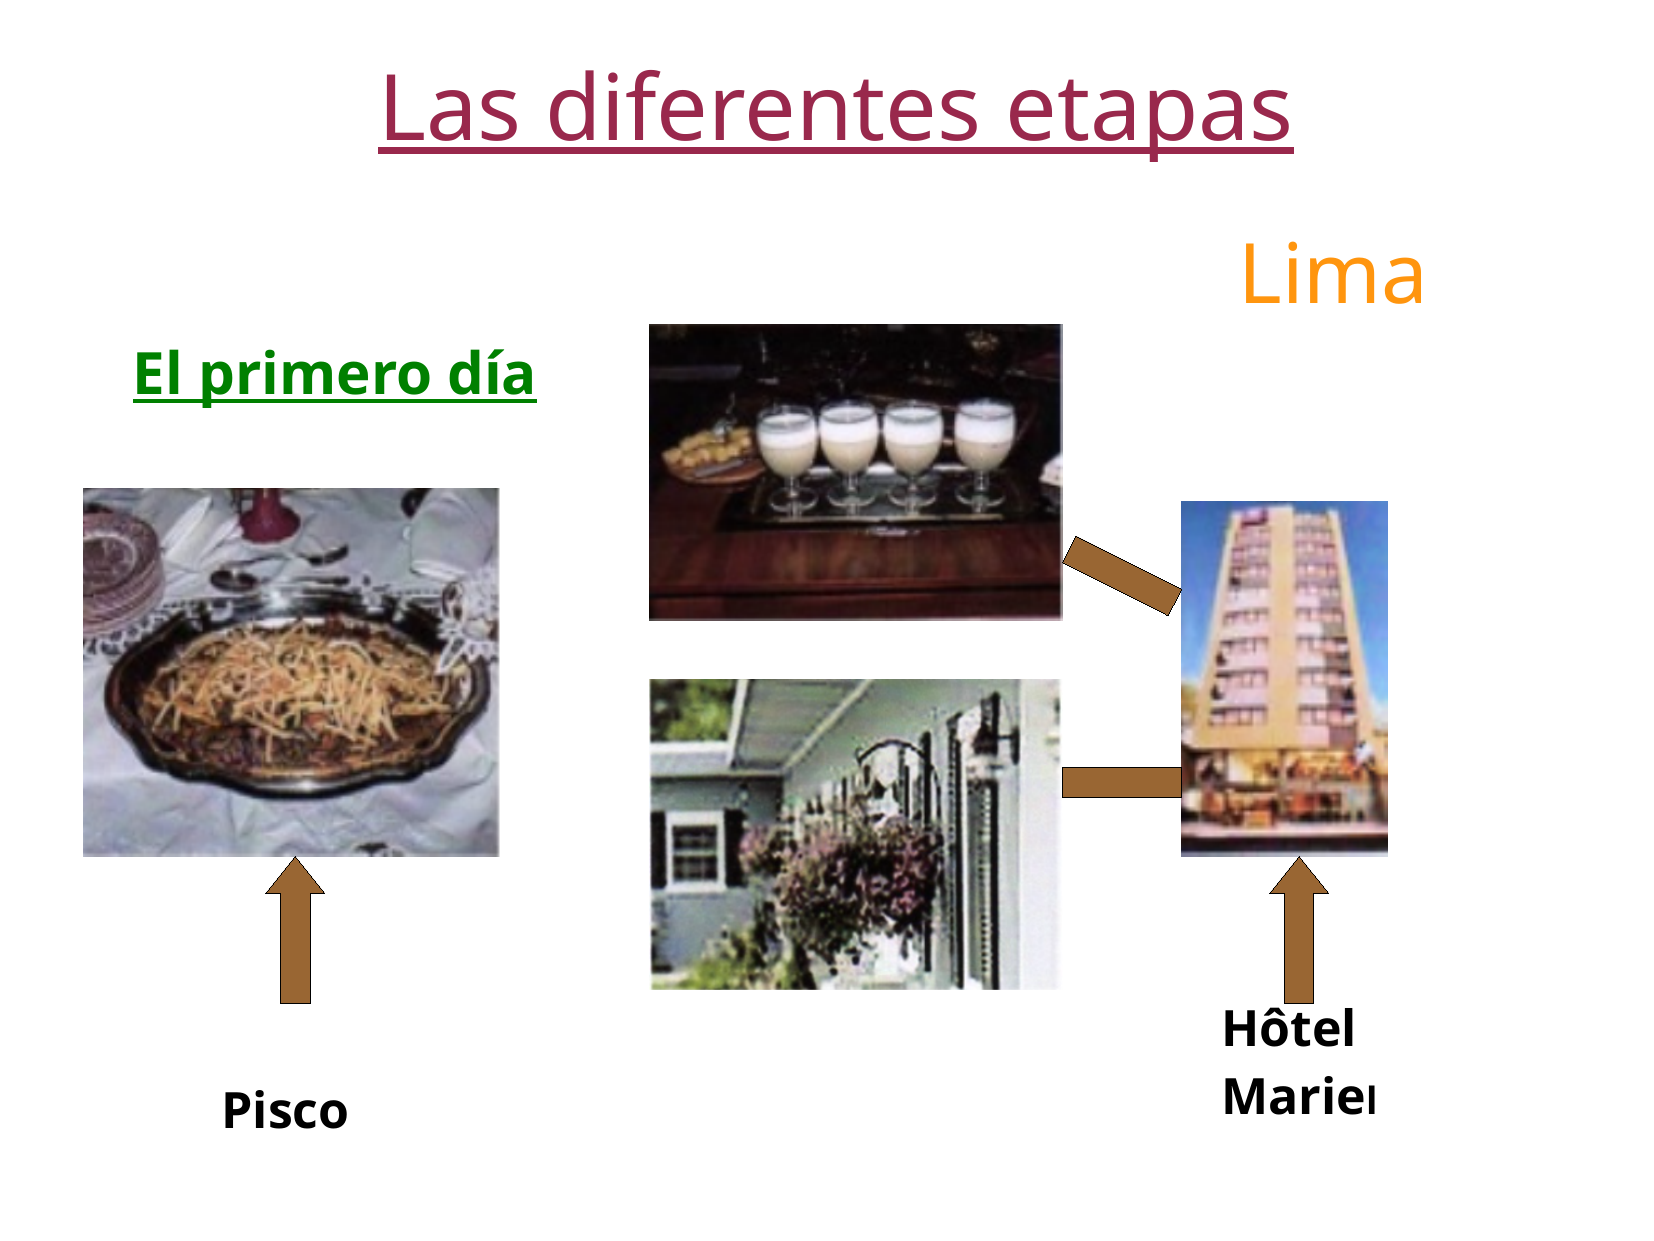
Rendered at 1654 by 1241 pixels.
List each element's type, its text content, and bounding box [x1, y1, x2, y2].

text_box [1269, 856, 1329, 1004]
picture [83, 488, 502, 857]
picture [649, 324, 1063, 621]
picture [649, 679, 1063, 990]
text_box Lima [1223, 206, 1430, 338]
text_box El primero día [118, 324, 592, 422]
text_box Hôtel Mariel [1206, 985, 1388, 1182]
picture [1181, 501, 1388, 857]
text_box Pisco [206, 1067, 354, 1152]
text_box Las diferentes etapas [363, 34, 1329, 178]
text_box [1062, 536, 1182, 616]
text_box [265, 856, 325, 1004]
text_box [1062, 767, 1182, 798]
